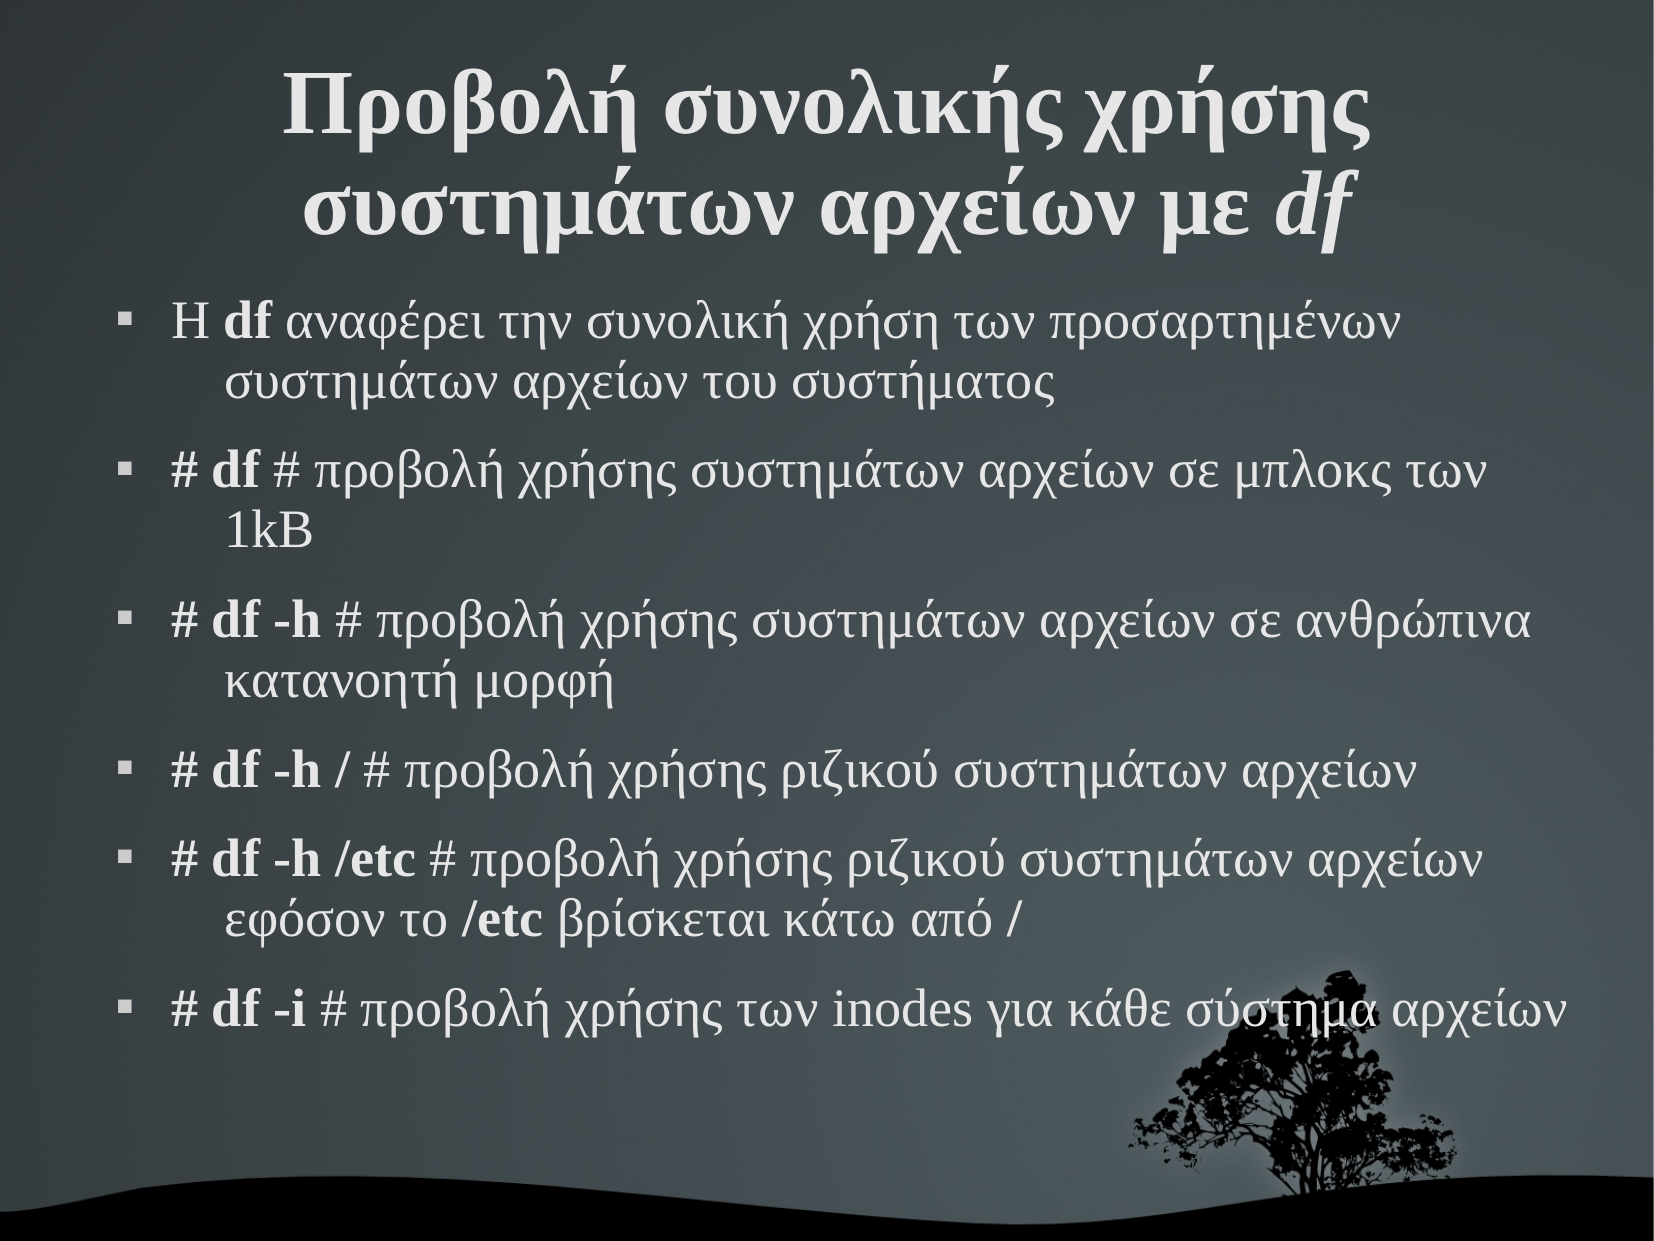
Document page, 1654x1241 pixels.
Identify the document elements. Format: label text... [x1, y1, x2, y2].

picture [0, 0, 1654, 1241]
title Προβολή συνολικής χρήσης συστημάτων αρχείων με df [82, 33, 1571, 273]
list Η df αναφέρει την συνολική χρήση των προσαρτημένων συστημάτων αρχείων του συστήματος # df # προβολή χρήσης συστημάτων αρχείων σε μπλοκς των 1kB # df -h # προβολή χρήσης συστημάτων αρχείων σε ανθρώπινα κατανοητή μορφή # df -h / # προβολή χρήσης ριζικού συστημάτων αρχείων # df -h /etc # προβολή χρήσης ριζικού συστημάτων αρχείων εφόσον το /etc βρίσκεται κάτω από / # df -i # προβολή χρήσης των inodes για κάθε σύστημα αρχείων [82, 290, 1571, 1130]
